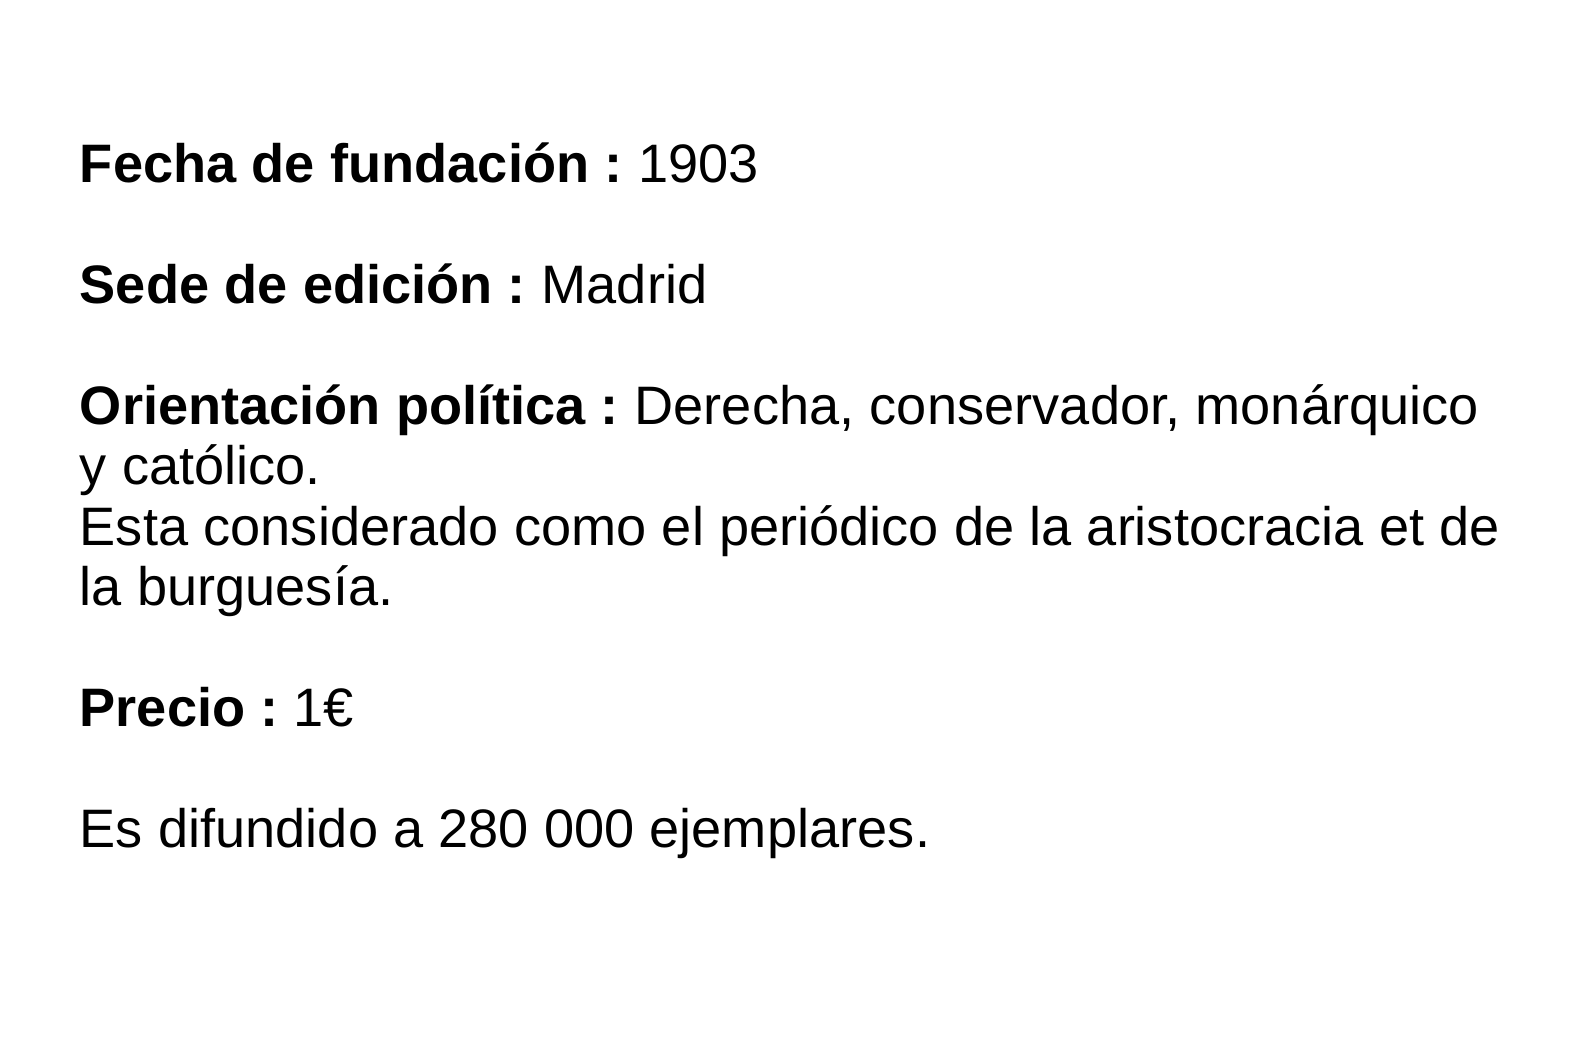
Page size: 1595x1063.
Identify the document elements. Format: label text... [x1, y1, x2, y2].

subtitle Fecha de fundación : 1903 Sede de edición : Madrid Orientación política : Derecha, conservador, monárquico y católico. Esta considerado como el periódico de la aristocracia et de la burguesía. Precio : 1€ Es difundido a 280 000 ejemplares. [79, 42, 1515, 951]
